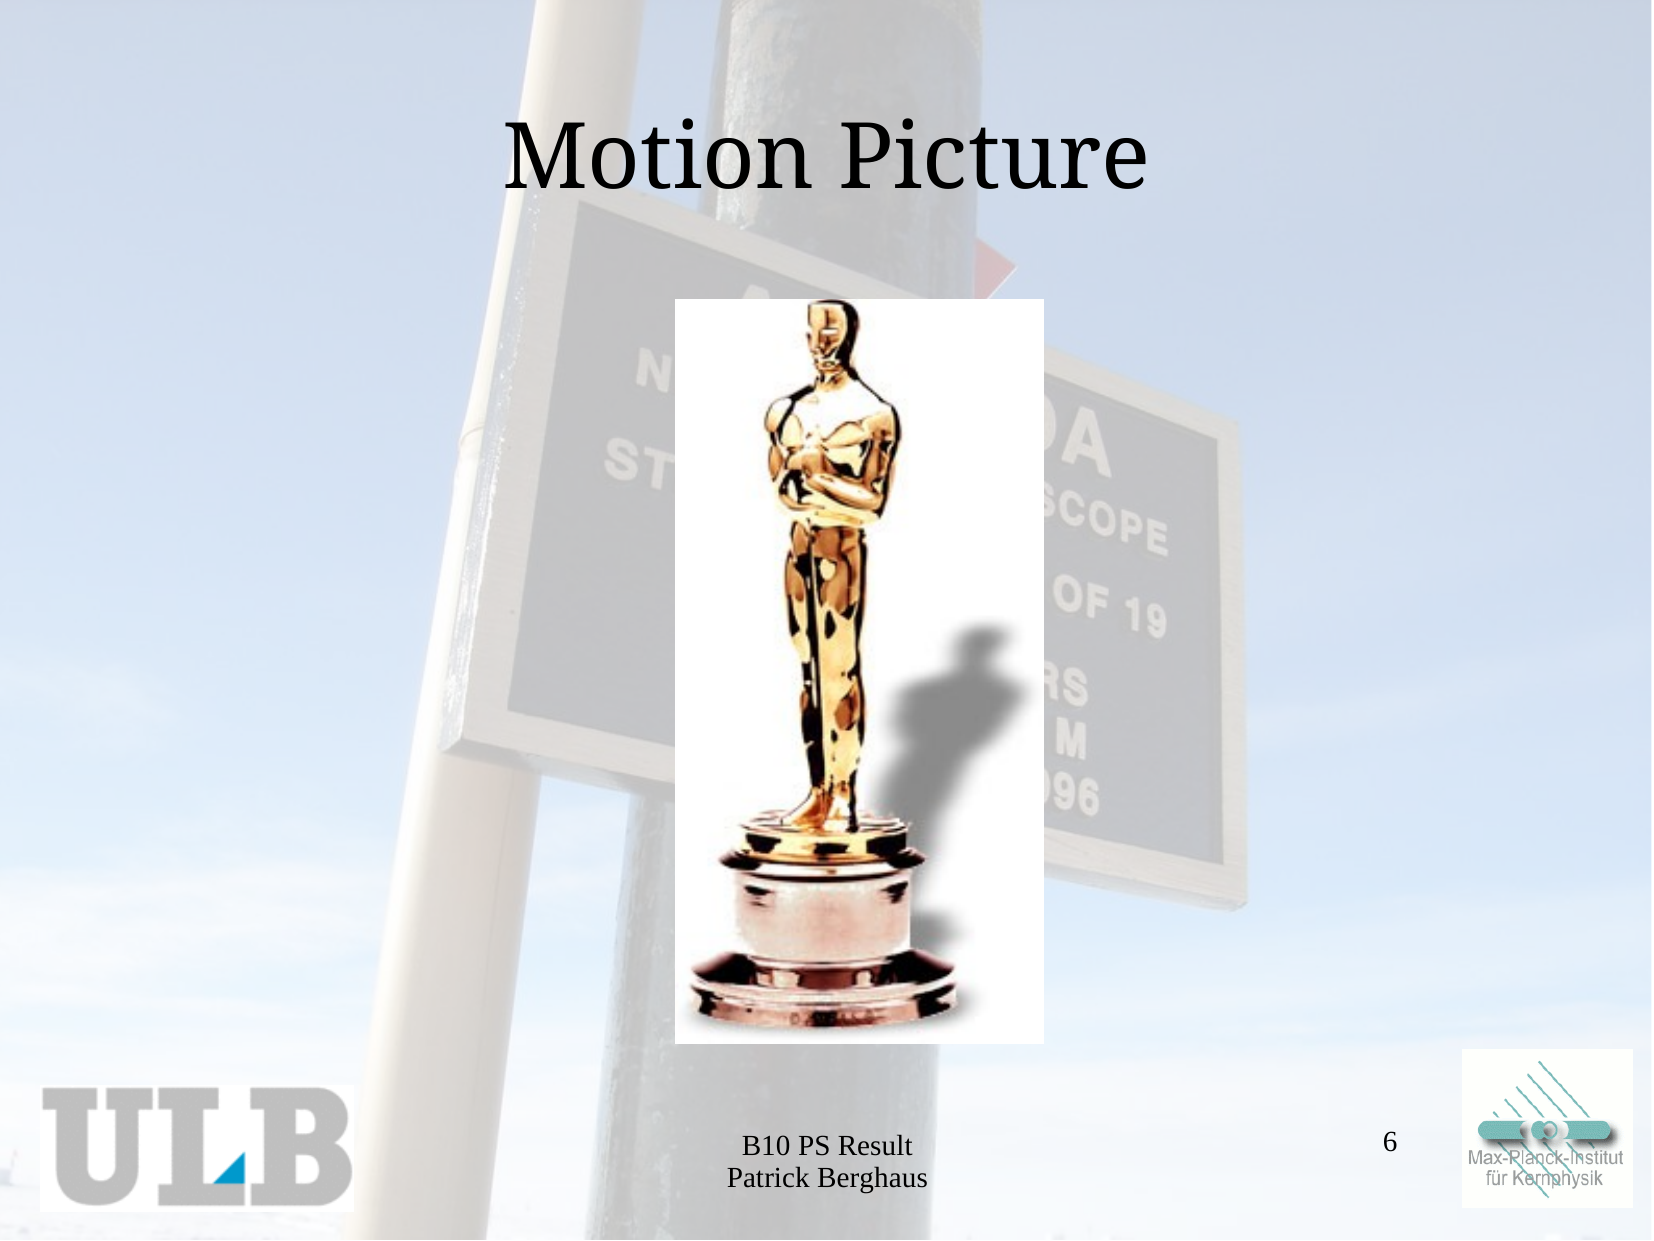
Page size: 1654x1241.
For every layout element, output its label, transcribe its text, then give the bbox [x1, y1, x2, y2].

picture [40, 1085, 354, 1212]
title Motion Picture [82, 49, 1571, 257]
picture [675, 299, 1044, 1044]
picture [1462, 1049, 1633, 1208]
